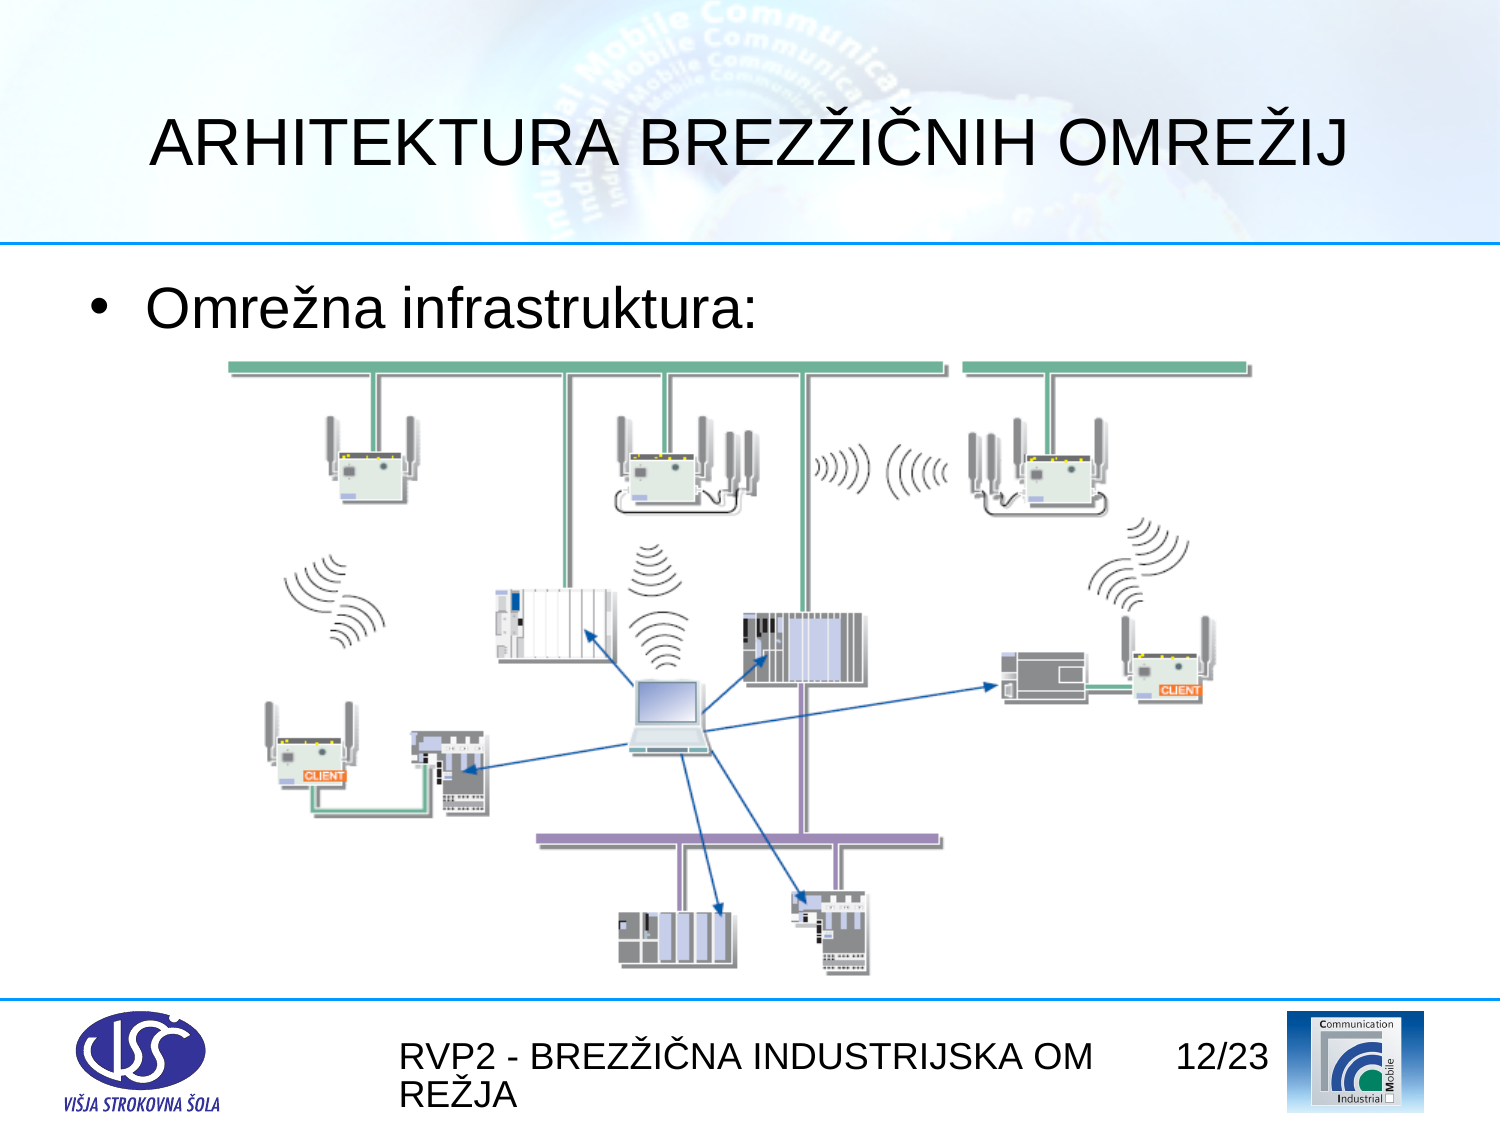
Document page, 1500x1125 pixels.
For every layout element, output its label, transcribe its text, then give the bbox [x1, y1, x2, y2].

picture [1287, 1011, 1424, 1113]
list Omrežna infrastruktura: [74, 262, 1424, 965]
picture [218, 350, 1258, 993]
title ARHITEKTURA BREZŽIČNIH OMREŽIJ [75, 45, 1426, 233]
